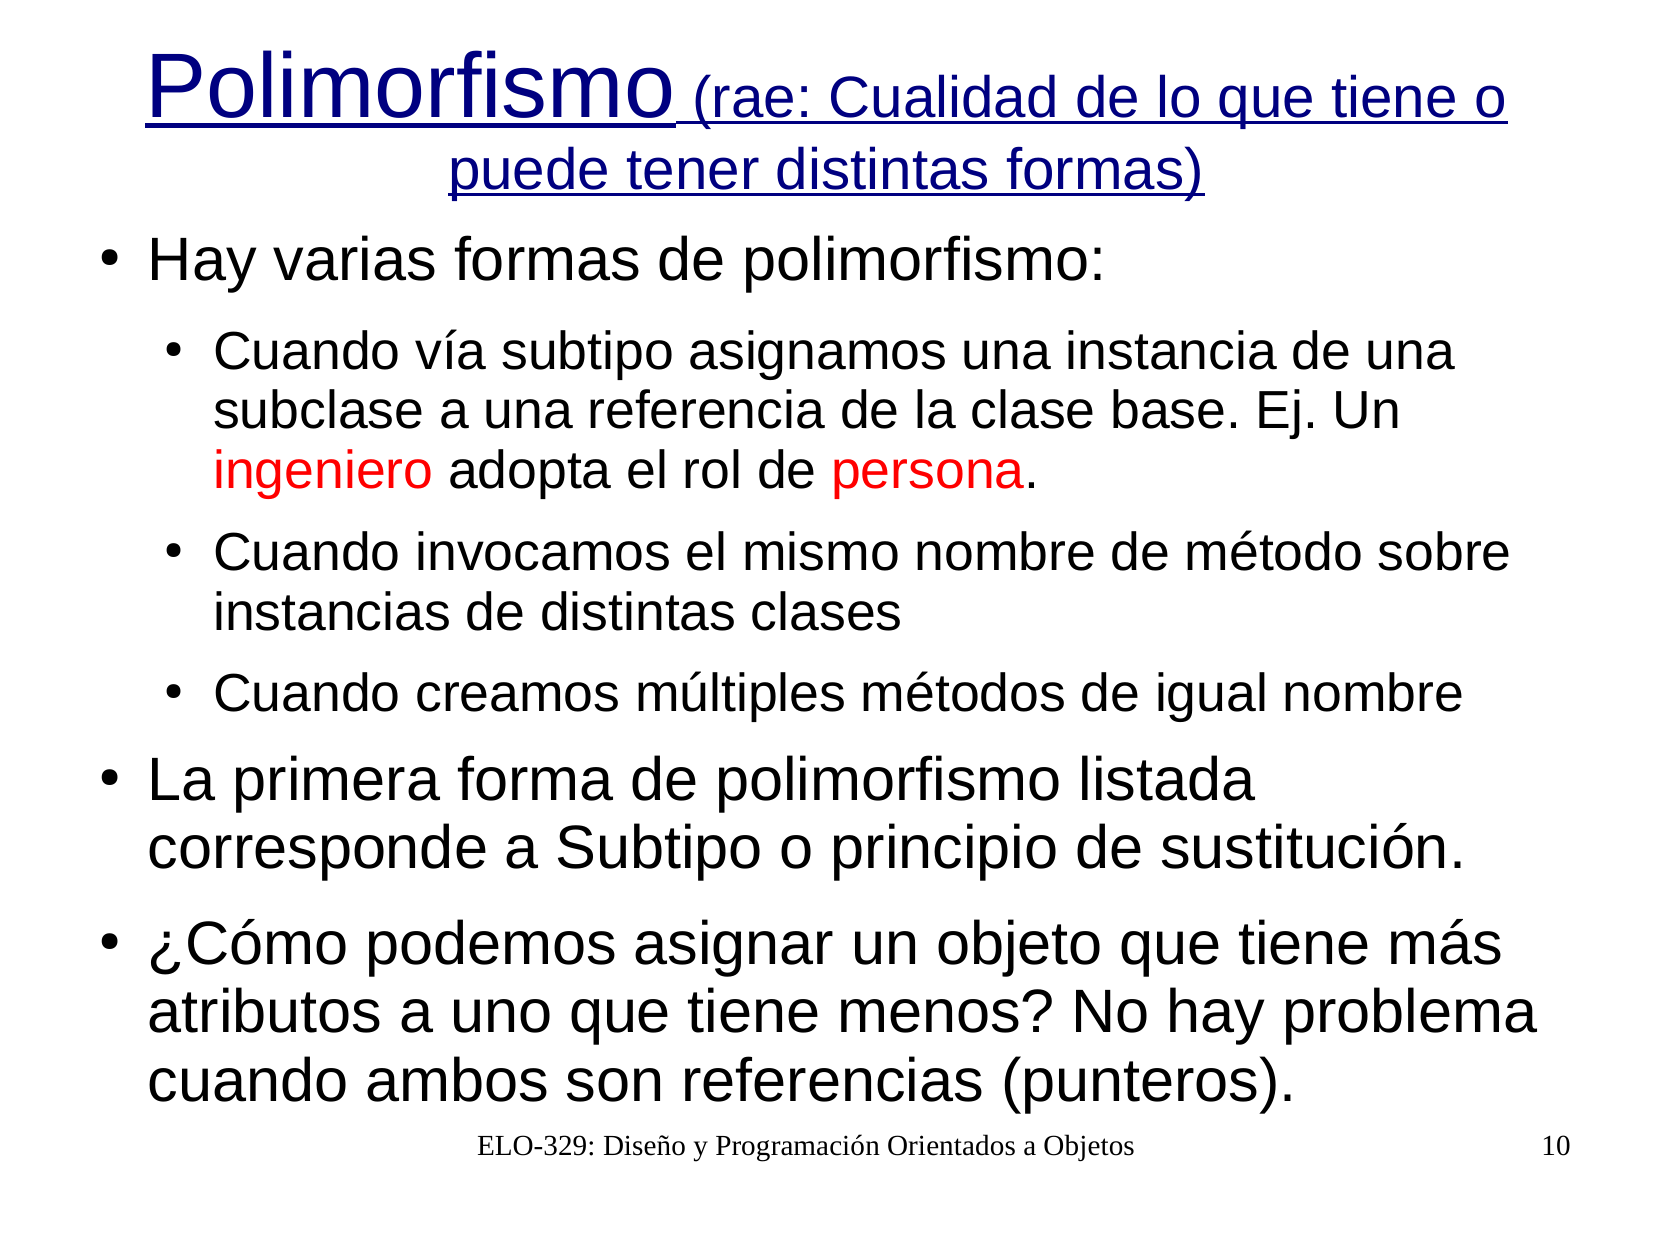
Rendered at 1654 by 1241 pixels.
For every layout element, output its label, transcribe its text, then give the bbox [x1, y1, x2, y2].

title Polimorfismo (rae: Cualidad de lo que tiene o puede tener distintas formas) [82, 25, 1571, 212]
list Hay varias formas de polimorfismo: Cuando vía subtipo asignamos una instancia de una subclase a una referencia de la clase base. Ej. Un ingeniero adopta el rol de persona. Cuando invocamos el mismo nombre de método sobre instancias de distintas clases Cuando creamos múltiples métodos de igual nombre La primera forma de polimorfismo listada corresponde a Subtipo o principio de sustitución. ¿Cómo podemos asignar un objeto que tiene más atributos a uno que tiene menos? No hay problema cuando ambos son referencias (punteros). [82, 225, 1571, 1126]
